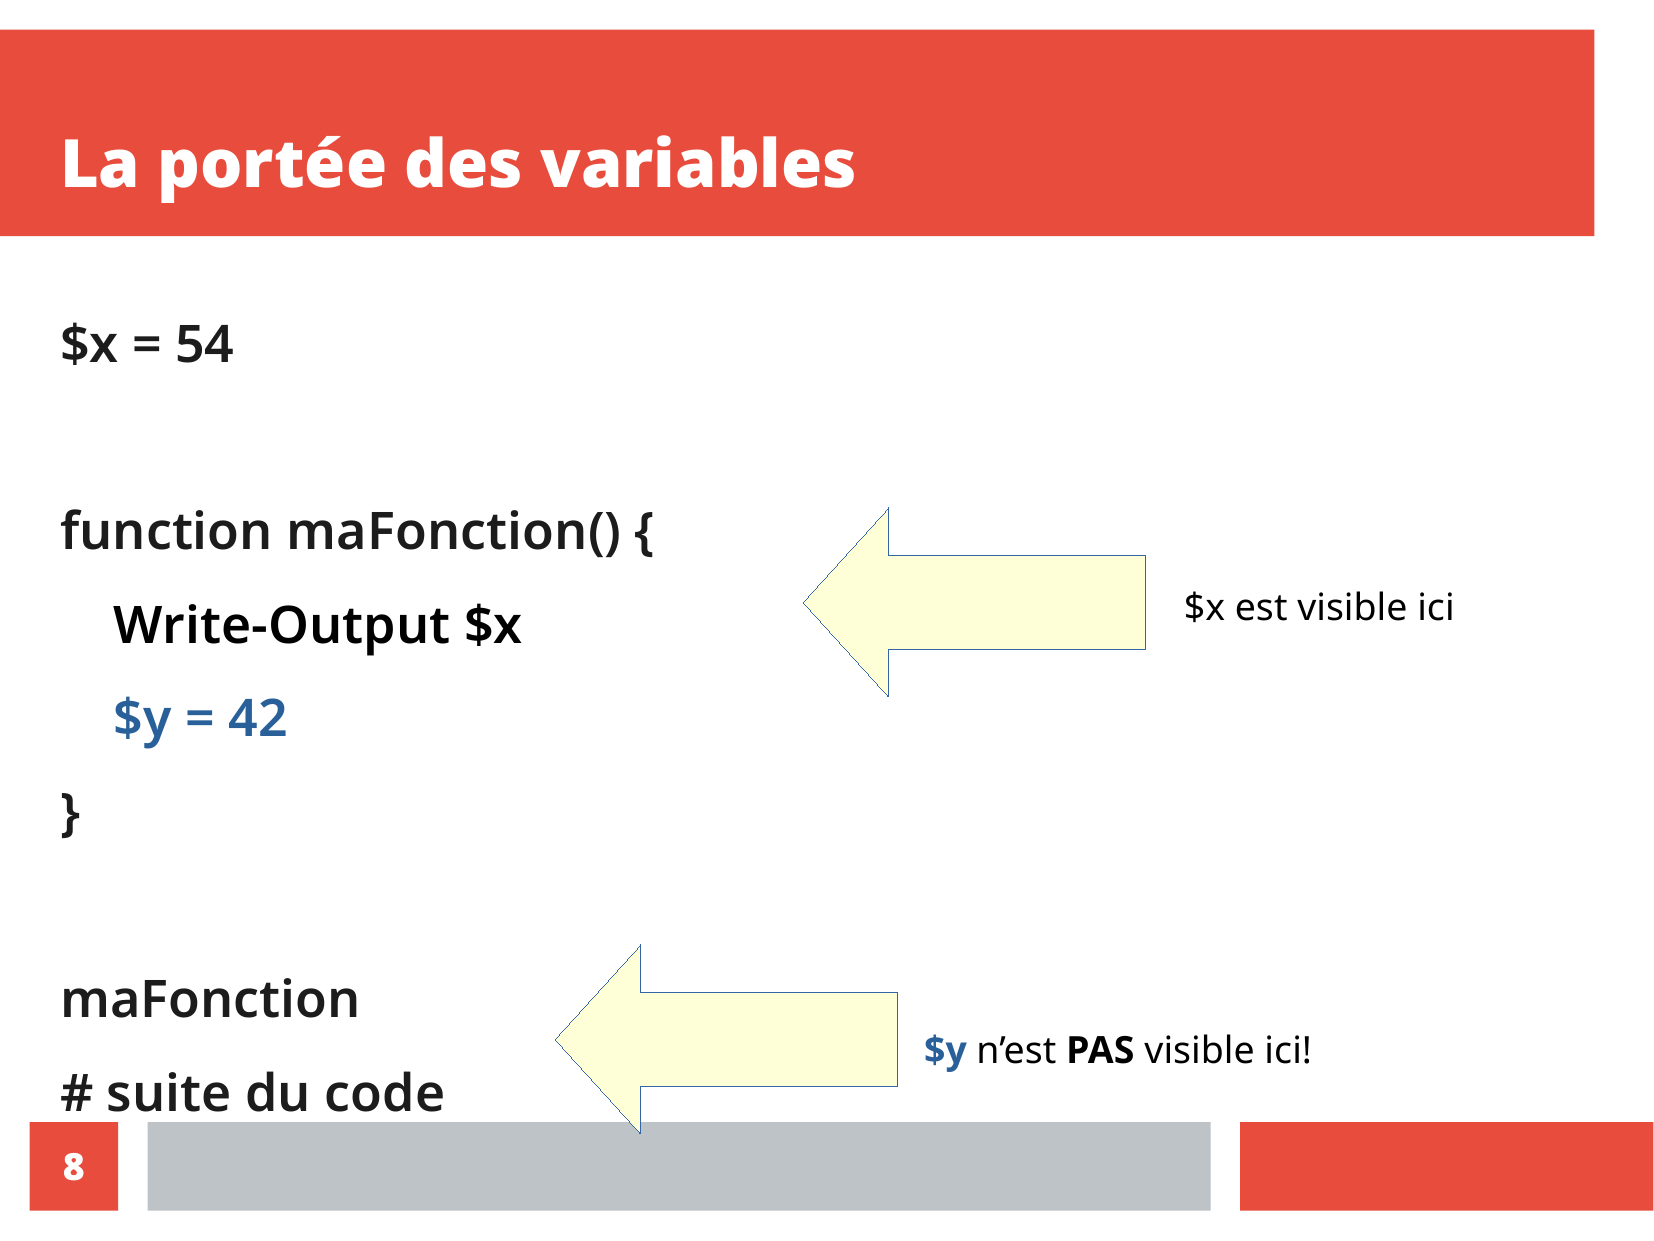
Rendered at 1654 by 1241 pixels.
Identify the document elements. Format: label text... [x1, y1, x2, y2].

text_box [803, 507, 1146, 697]
list $x = 54 function maFonction() { Write-Output $x $y = 42 } maFonction # suite du code [59, 307, 1158, 1134]
text_box [555, 944, 898, 1134]
text_box $y n’est PAS visible ici! [909, 1016, 1607, 1075]
text_box $x est visible ici [1169, 573, 1654, 632]
title La portée des variables [59, 59, 1596, 207]
